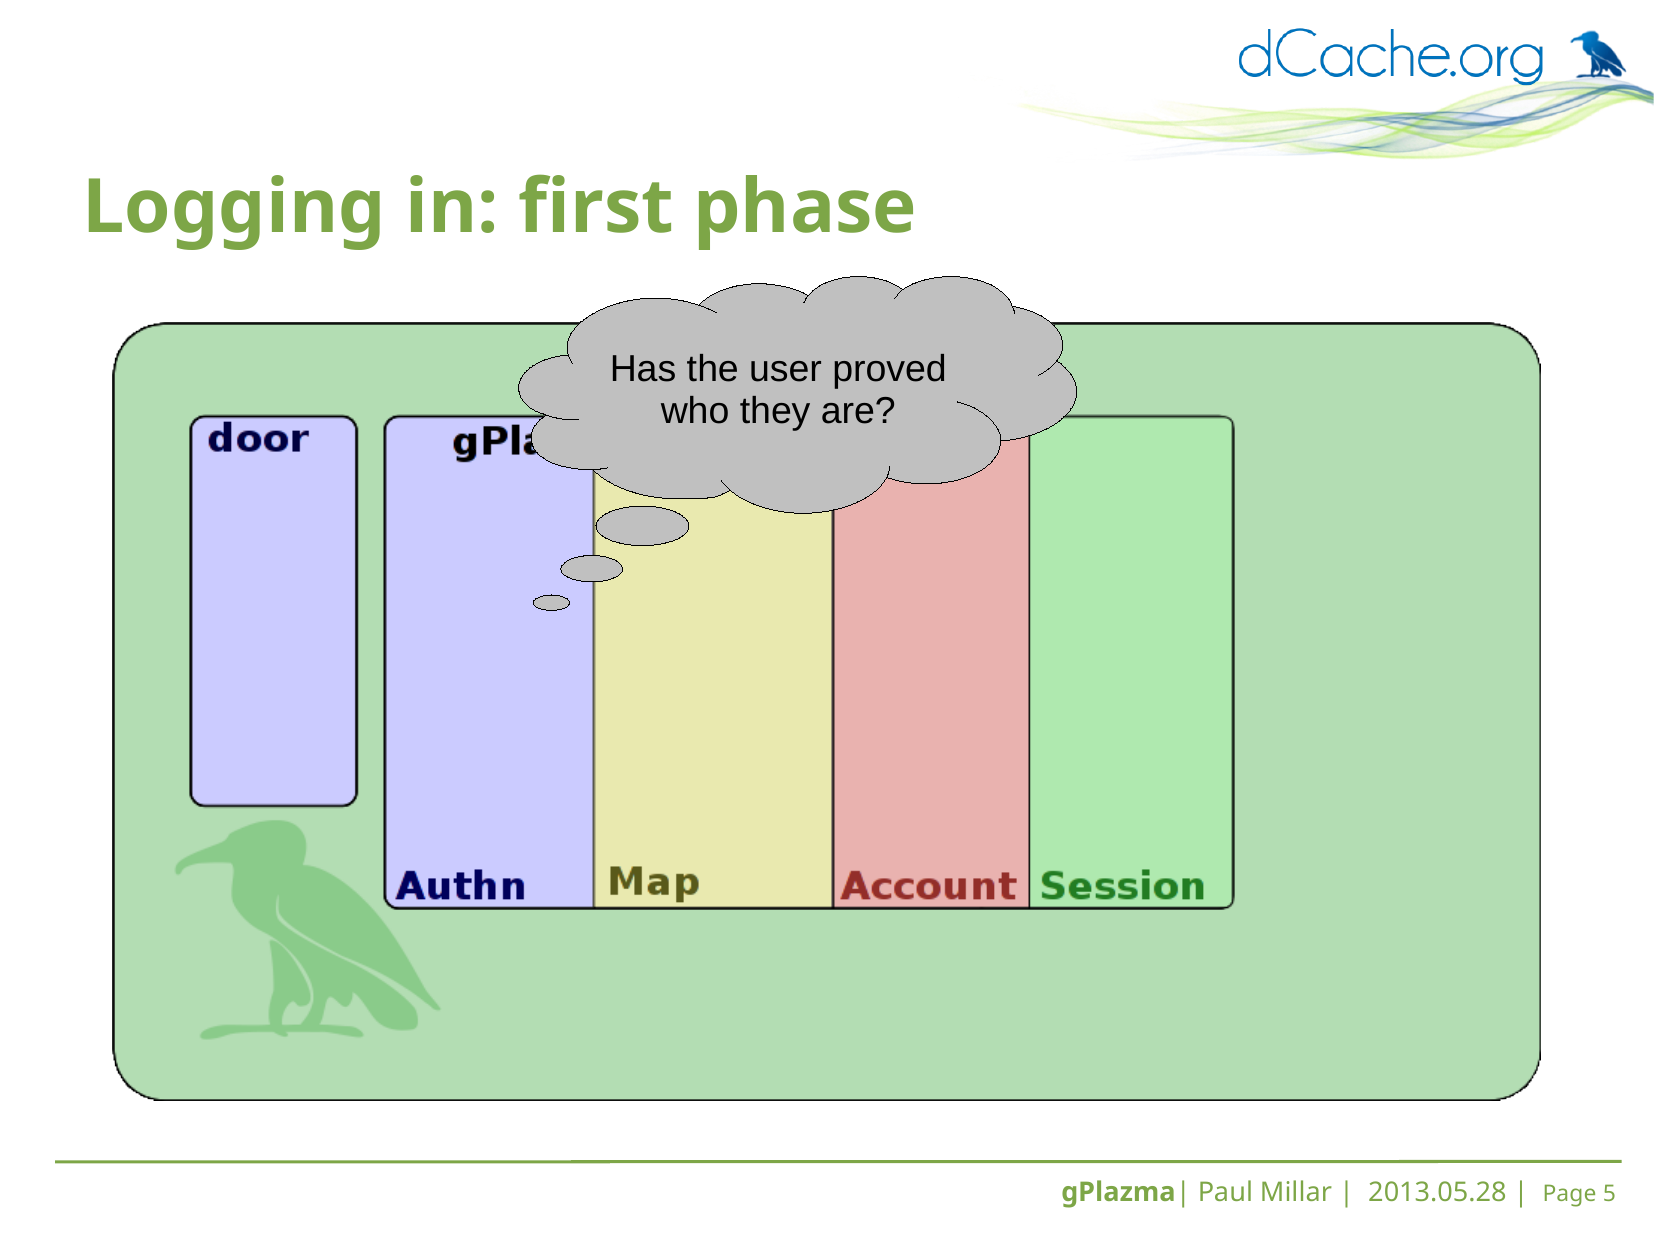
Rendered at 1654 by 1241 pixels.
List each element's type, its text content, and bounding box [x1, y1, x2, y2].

text_box Has the user proved who they are? [595, 506, 689, 546]
text_box Has the user proved who they are? [518, 276, 1077, 514]
title Logging in: first phase [82, 155, 1605, 252]
picture [112, 322, 1541, 1101]
text_box Has the user proved who they are? [560, 555, 623, 582]
picture [956, 16, 1654, 169]
